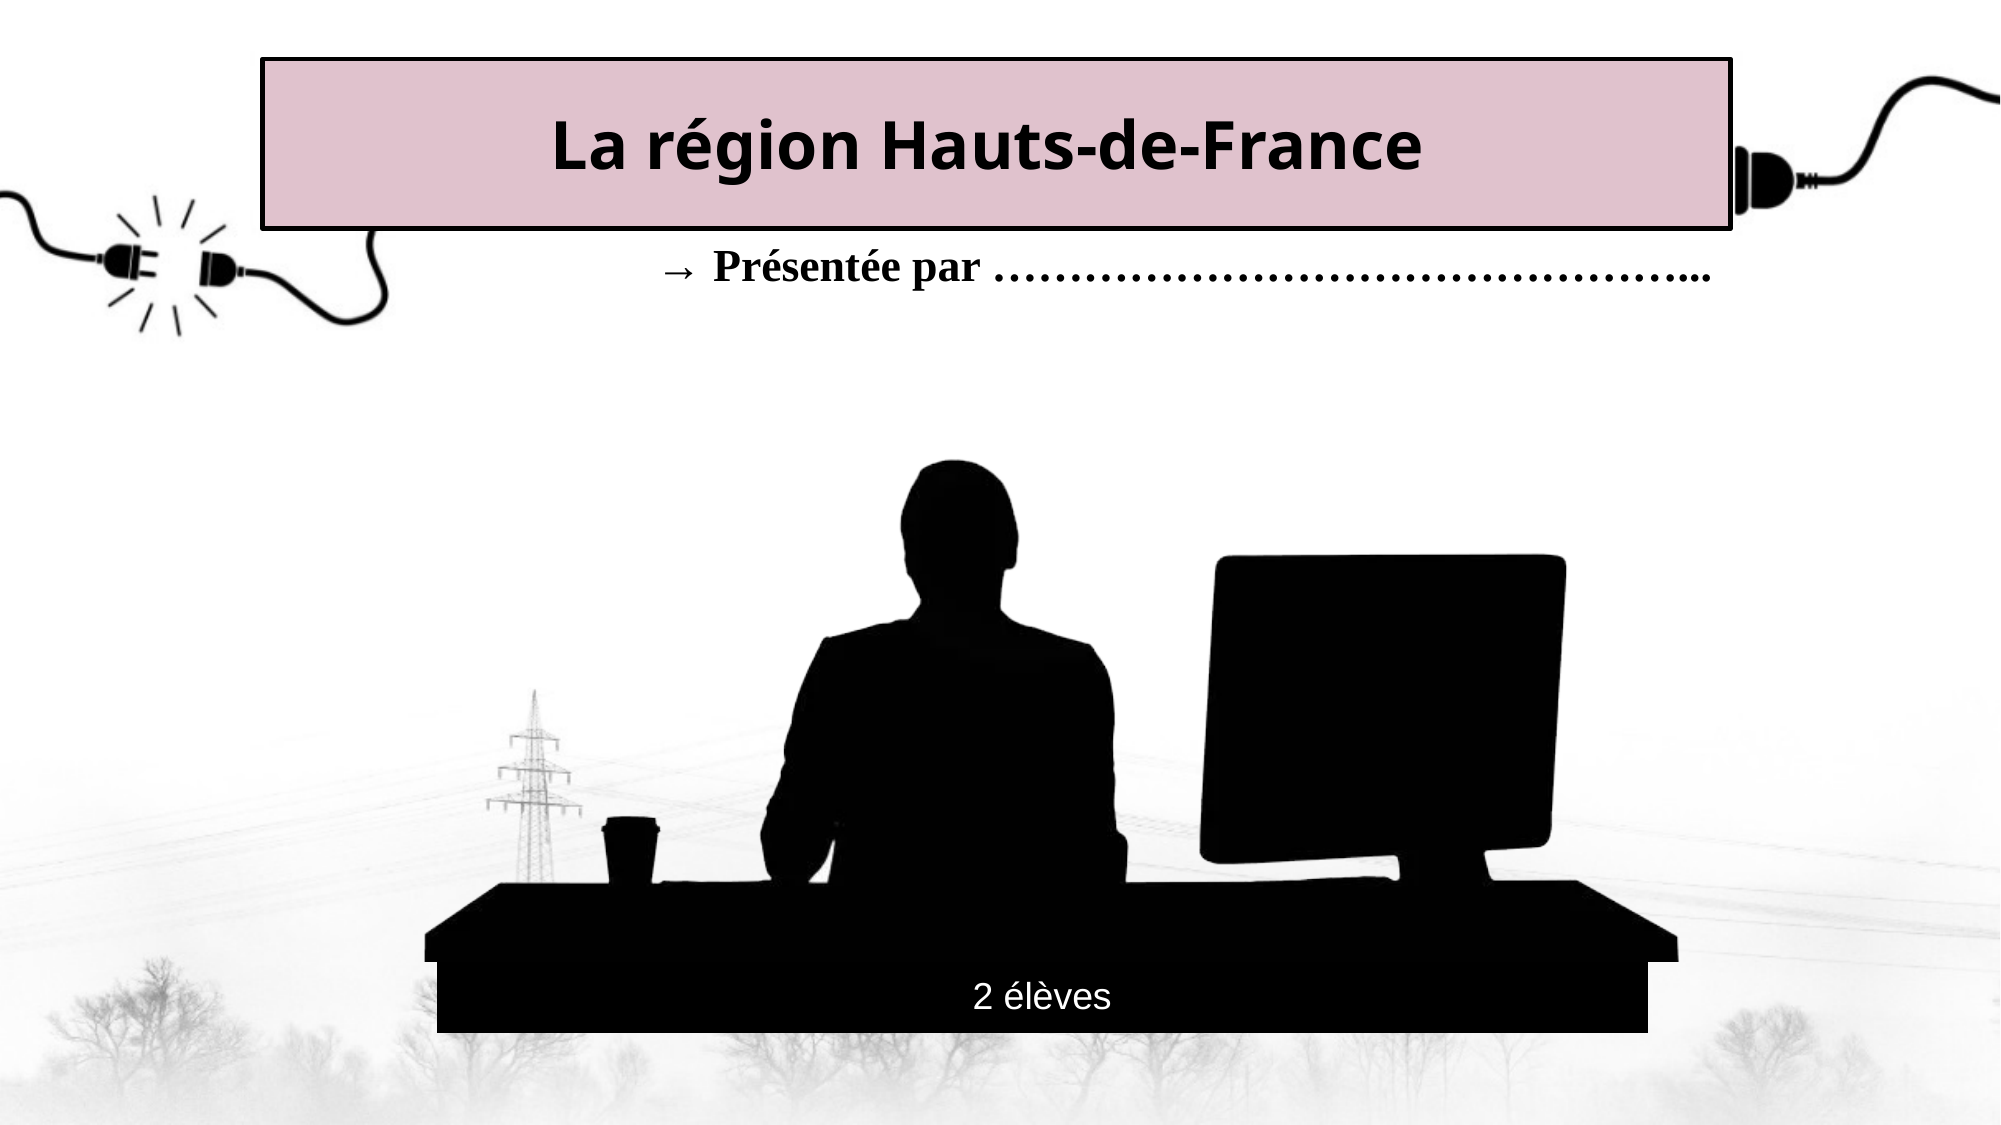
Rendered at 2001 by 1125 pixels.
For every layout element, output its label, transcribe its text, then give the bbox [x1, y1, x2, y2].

text_box → Présentée par ………………………………………... [624, 233, 1728, 300]
text_box 2 élèves [437, 962, 1648, 1033]
text_box La région Hauts-de-France [262, 58, 1731, 229]
picture [0, 0, 2001, 1125]
